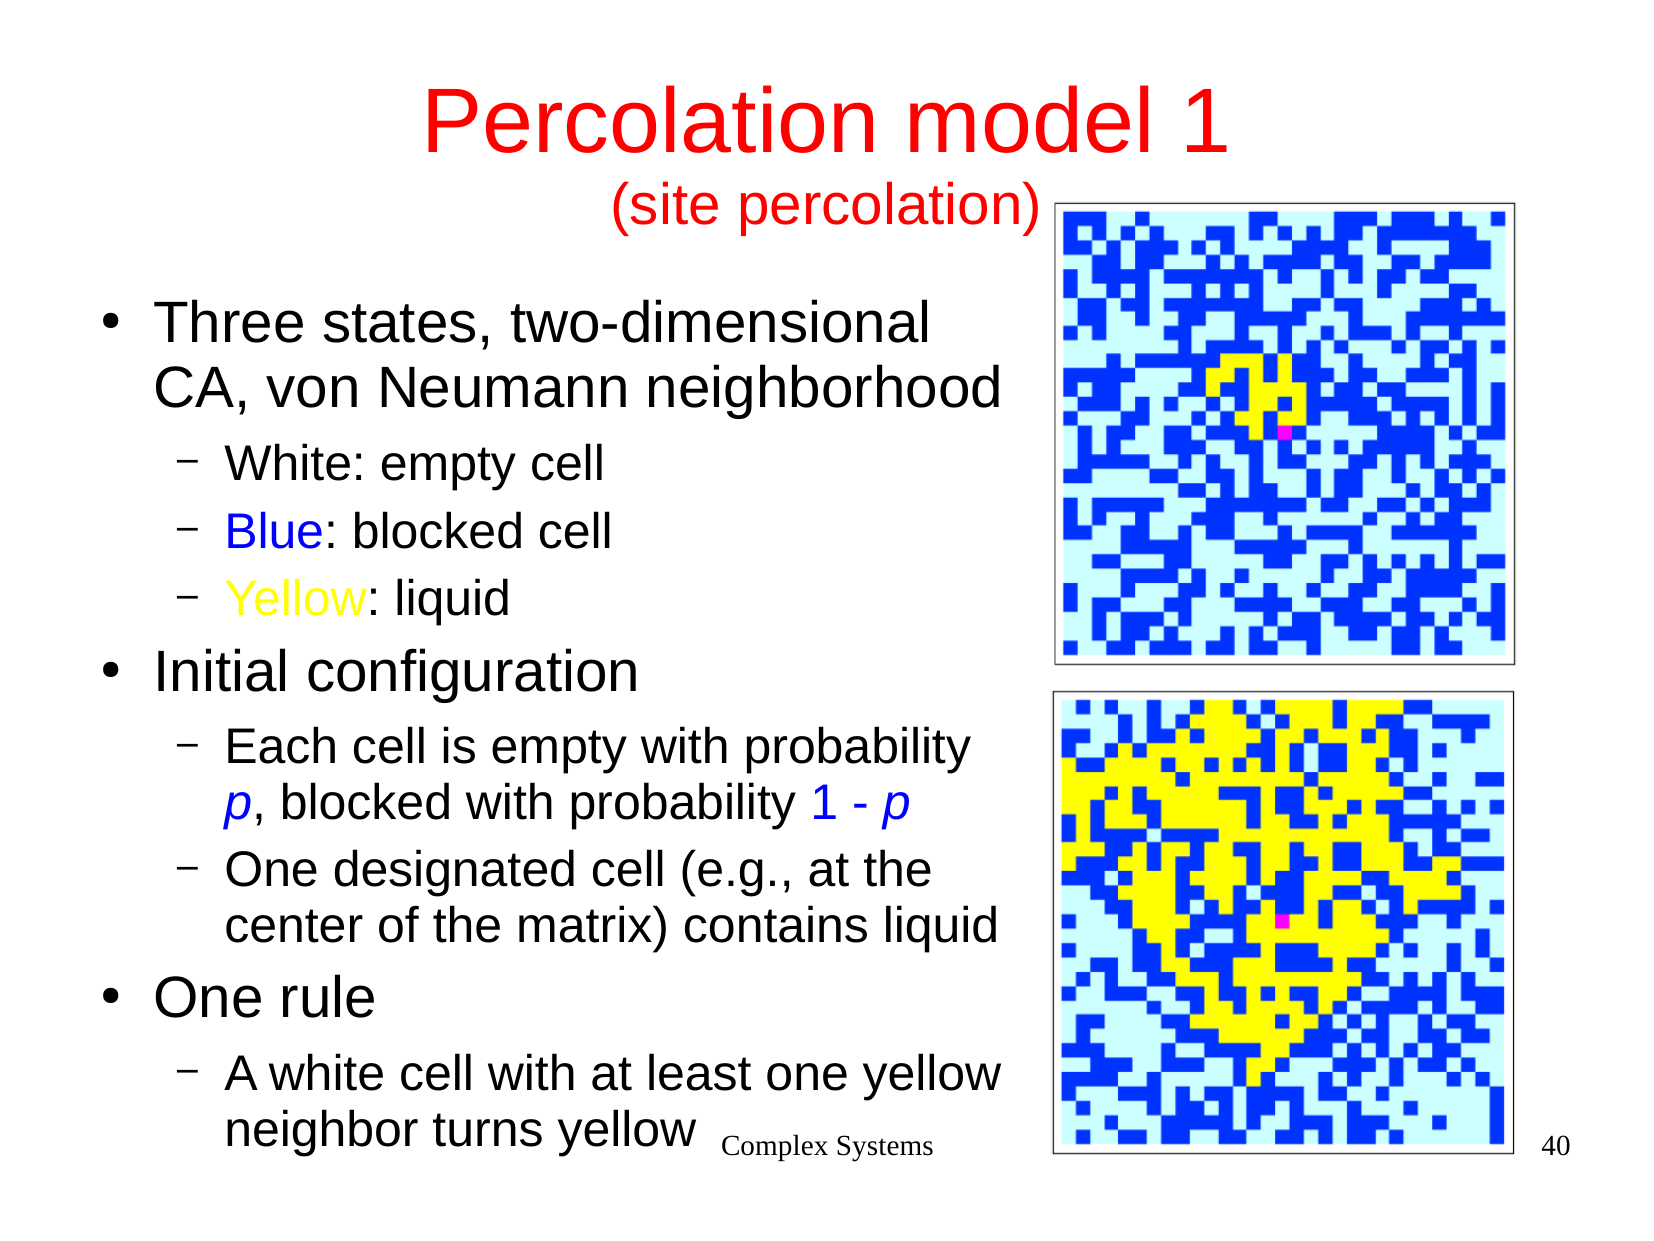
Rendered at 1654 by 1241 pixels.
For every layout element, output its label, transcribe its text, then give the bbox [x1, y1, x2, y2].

picture [1044, 680, 1522, 1163]
picture [1050, 194, 1524, 676]
list Three states, two-dimensional CA, von Neumann neighborhood White: empty cell Blue: blocked cell Yellow: liquid Initial configuration Each cell is empty with probability p, blocked with probability 1 - p One designated cell (e.g., at the center of the matrix) contains liquid One rule A white cell with at least one yellow neighbor turns yellow [82, 290, 1013, 1163]
title Percolation model 1 (site percolation) [82, 49, 1571, 257]
